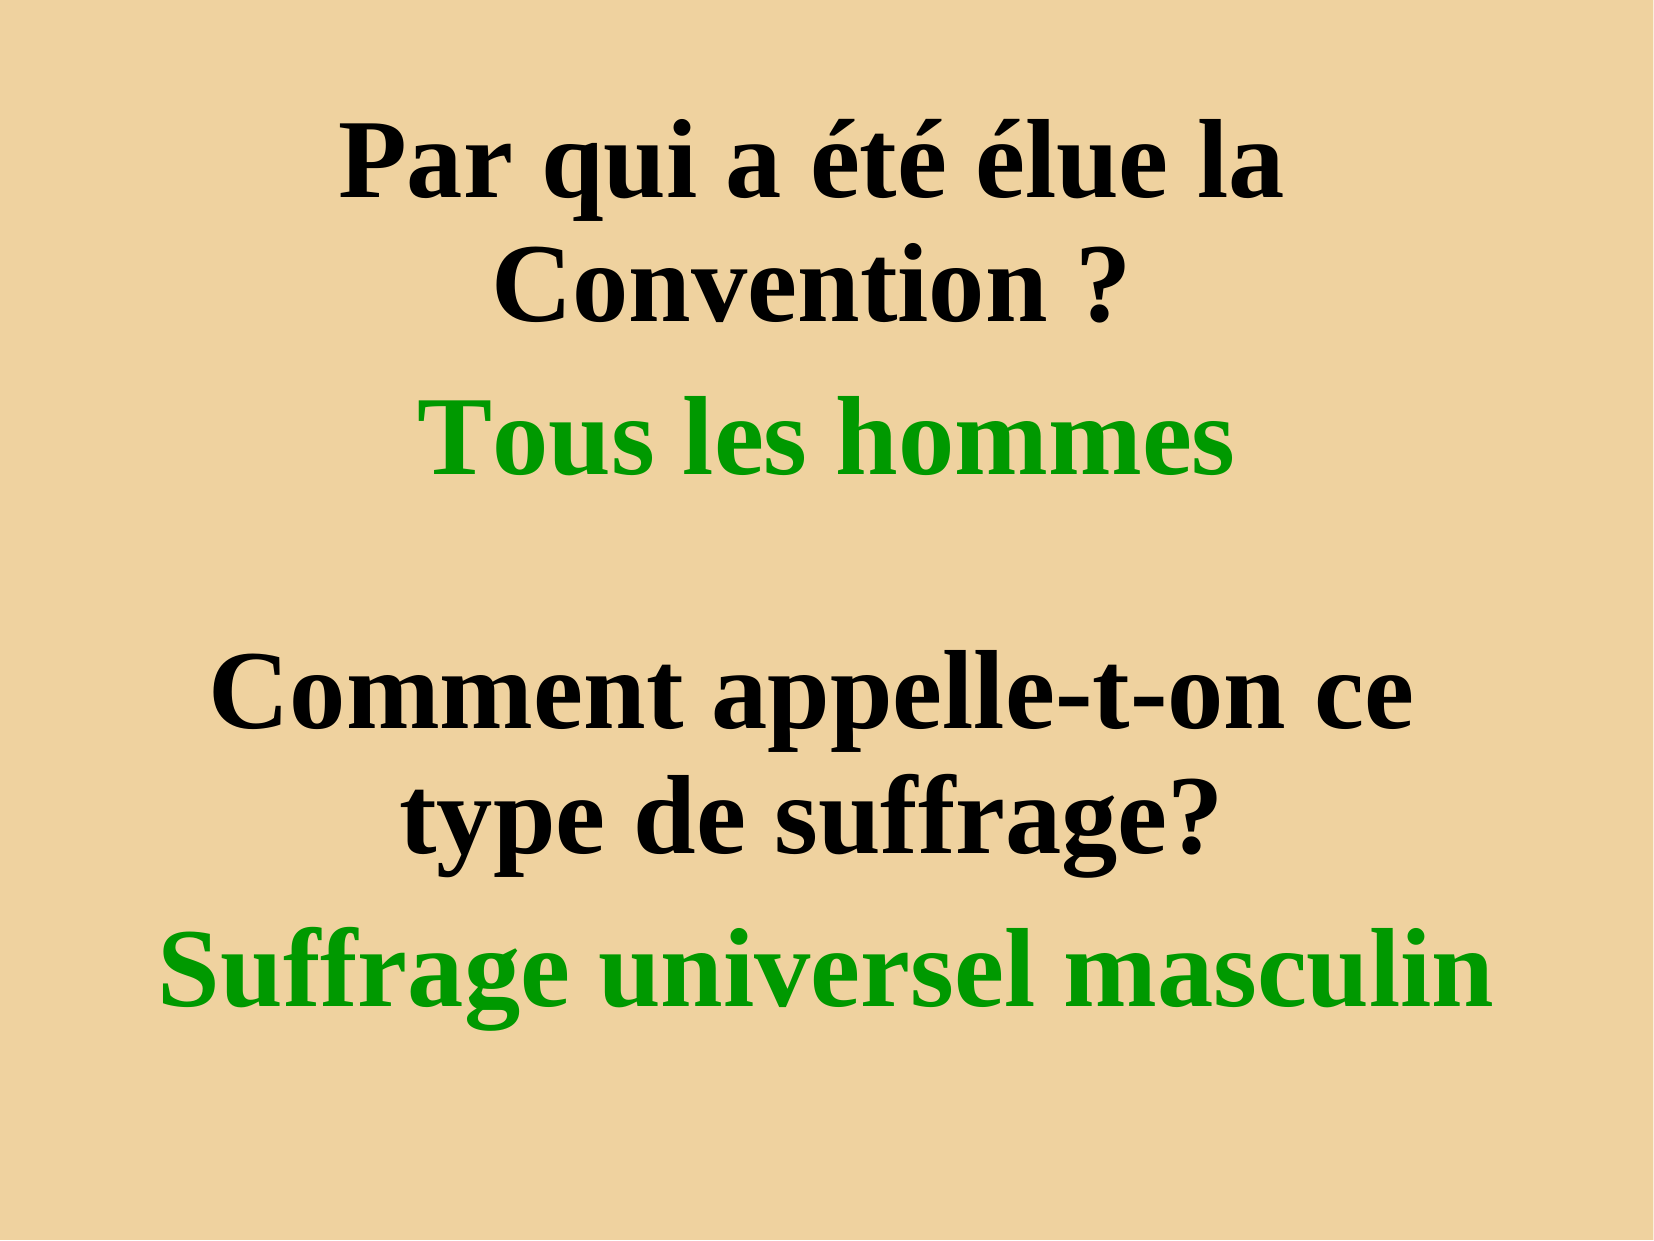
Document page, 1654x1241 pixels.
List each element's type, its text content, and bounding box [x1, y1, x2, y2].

title Suffrage universel masculin [118, 885, 1536, 1241]
title Par qui a été élue la Convention ? [88, 29, 1536, 414]
title Comment appelle-t-on ce type de suffrage? [88, 501, 1536, 1004]
title Tous les hommes [118, 354, 1536, 501]
